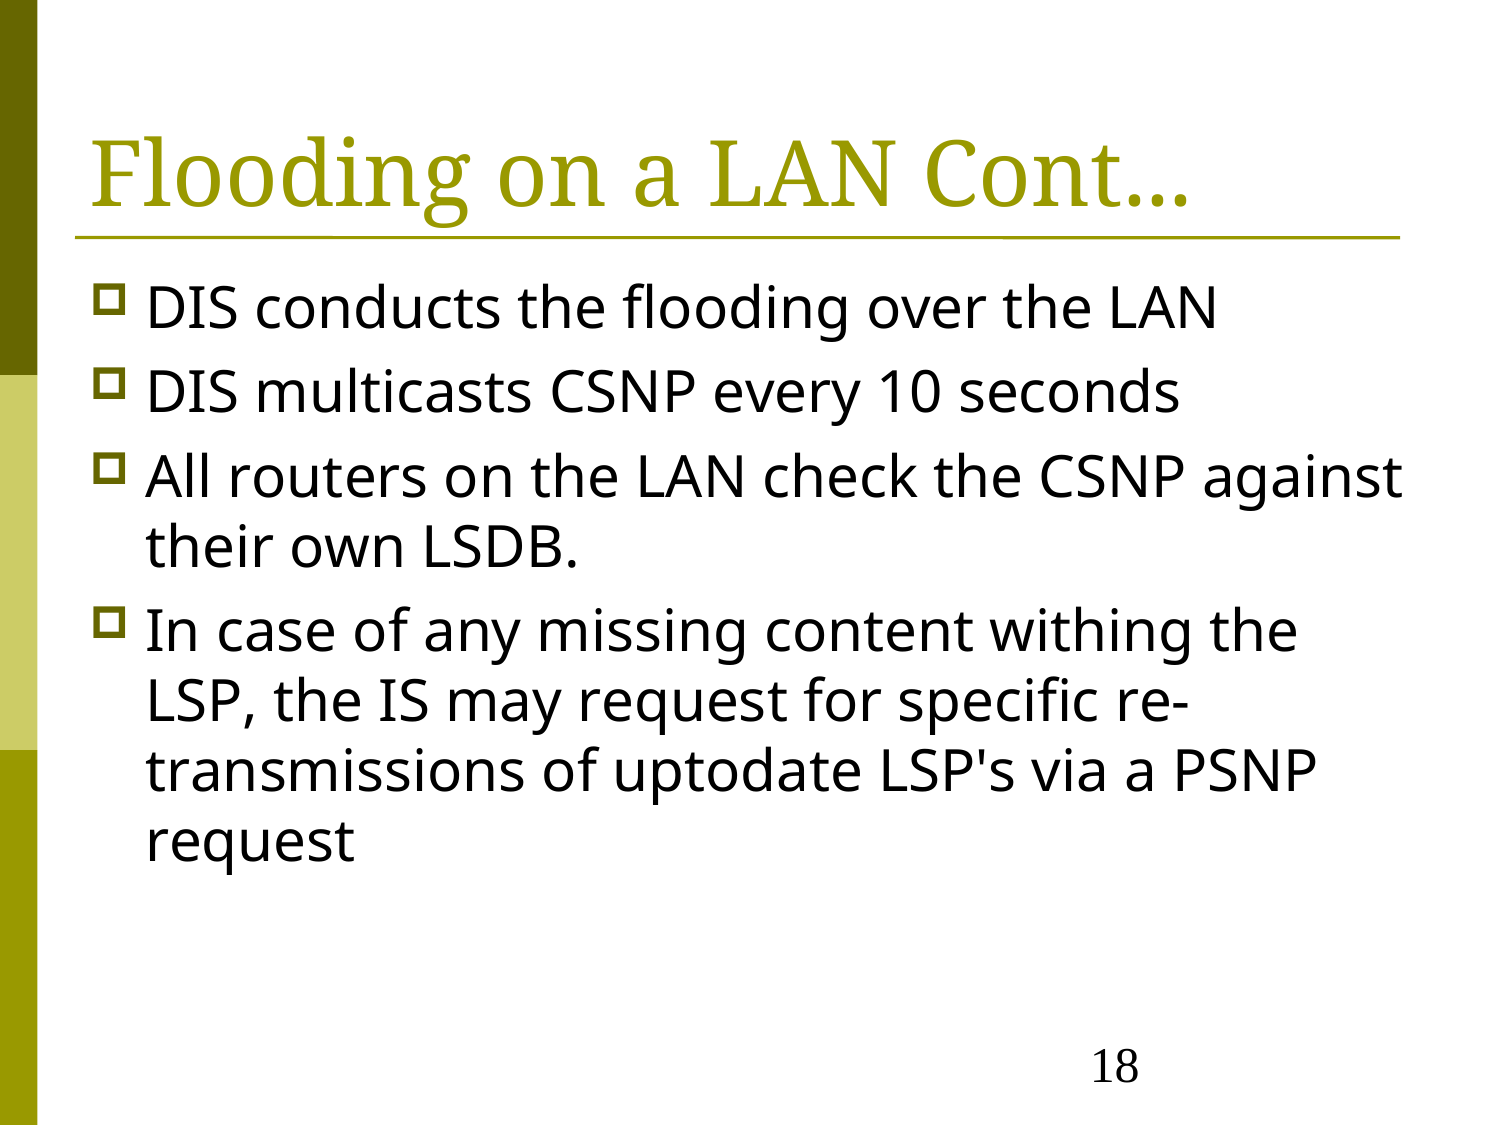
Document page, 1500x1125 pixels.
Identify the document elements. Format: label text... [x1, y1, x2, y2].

title Flooding on a LAN Cont... [75, 45, 1426, 233]
text_box <number> [1074, 1025, 1425, 1101]
list DIS conducts the flooding over the LAN DIS multicasts CSNP every 10 seconds All routers on the LAN check the CSNP against their own LSDB. In case of any missing content withing the LSP, the IS may request for specific re-transmissions of uptodate LSP's via a PSNP request [75, 262, 1426, 1006]
